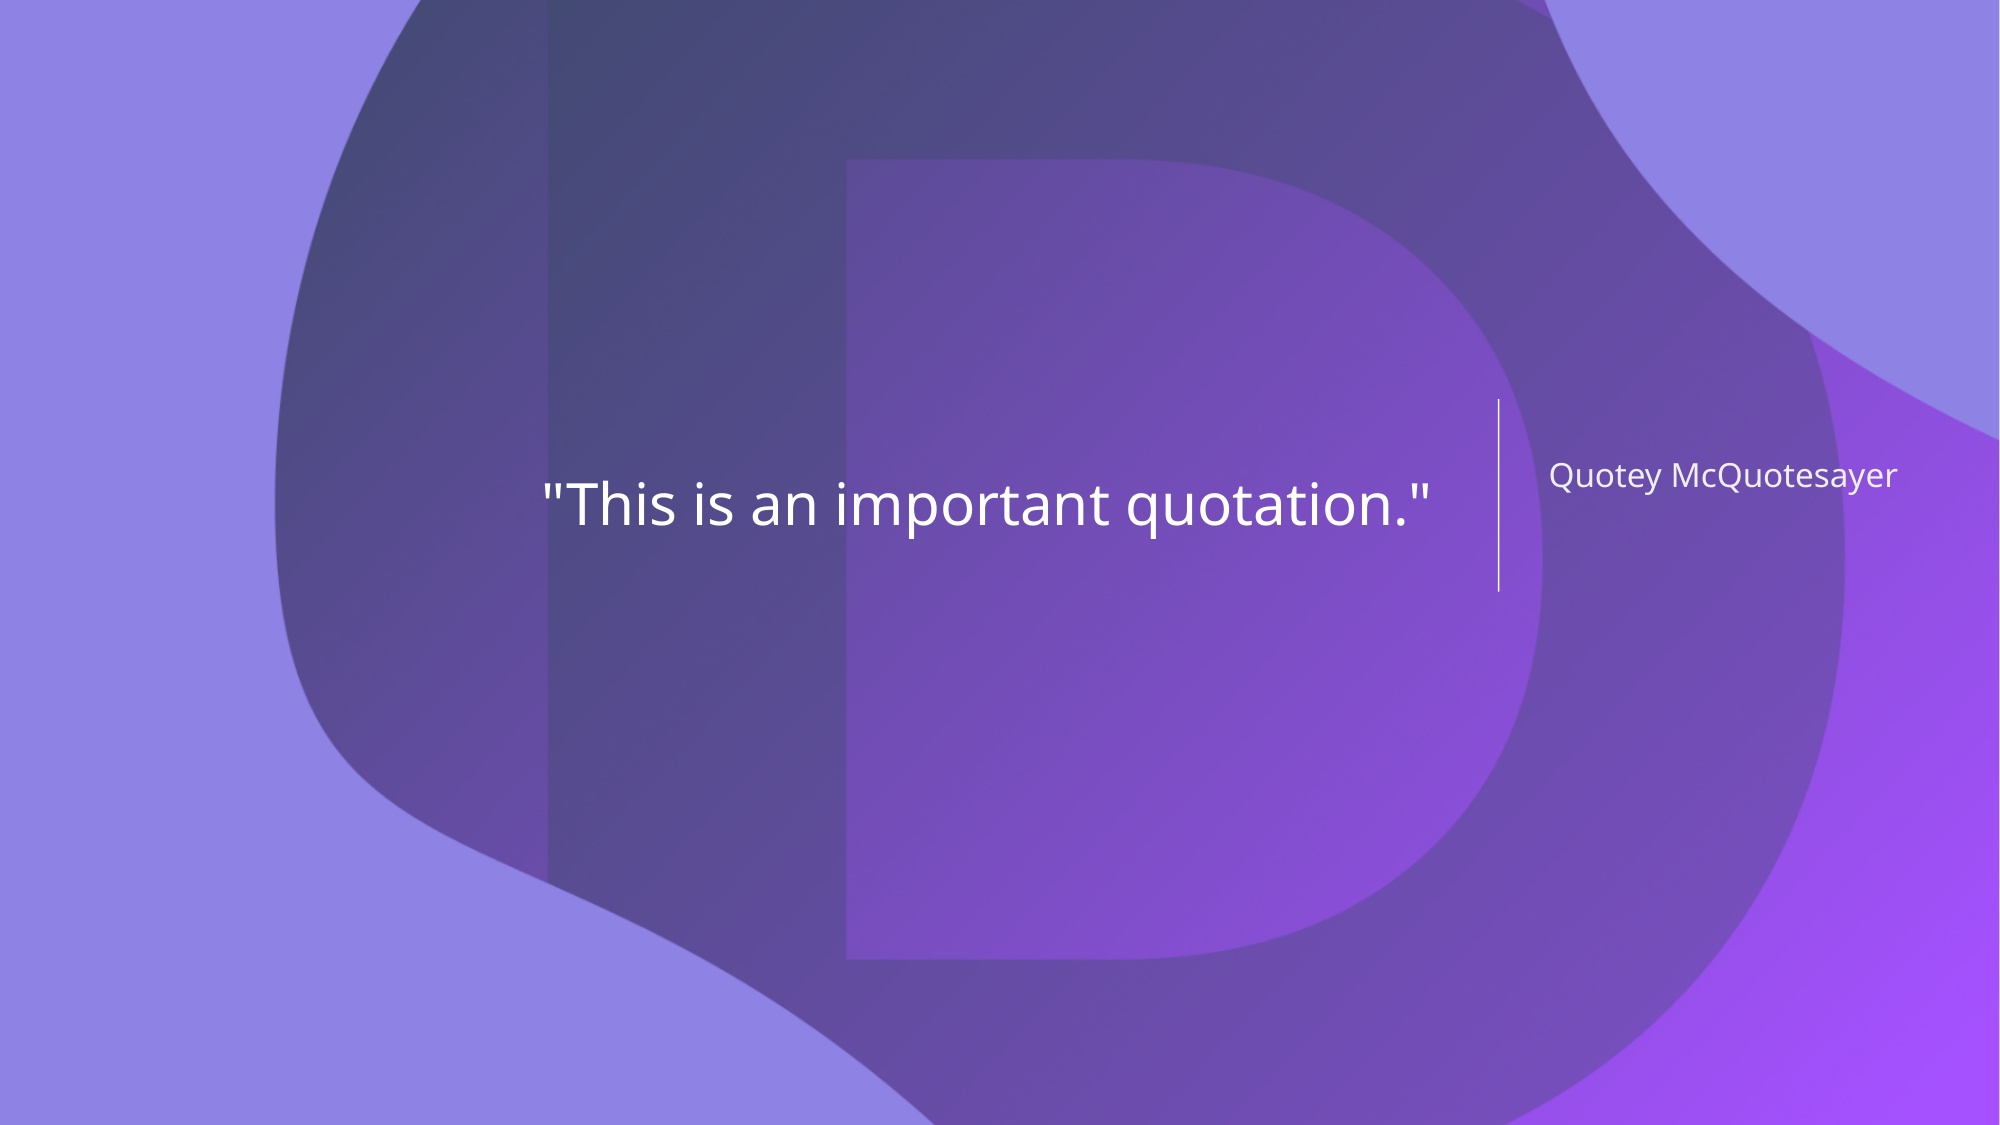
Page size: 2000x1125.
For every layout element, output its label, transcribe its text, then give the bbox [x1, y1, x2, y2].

list Quotey McQuotesayer [1548, 440, 1921, 539]
title "This is an important quotation." [413, 354, 1433, 652]
picture [0, 0, 2000, 1125]
